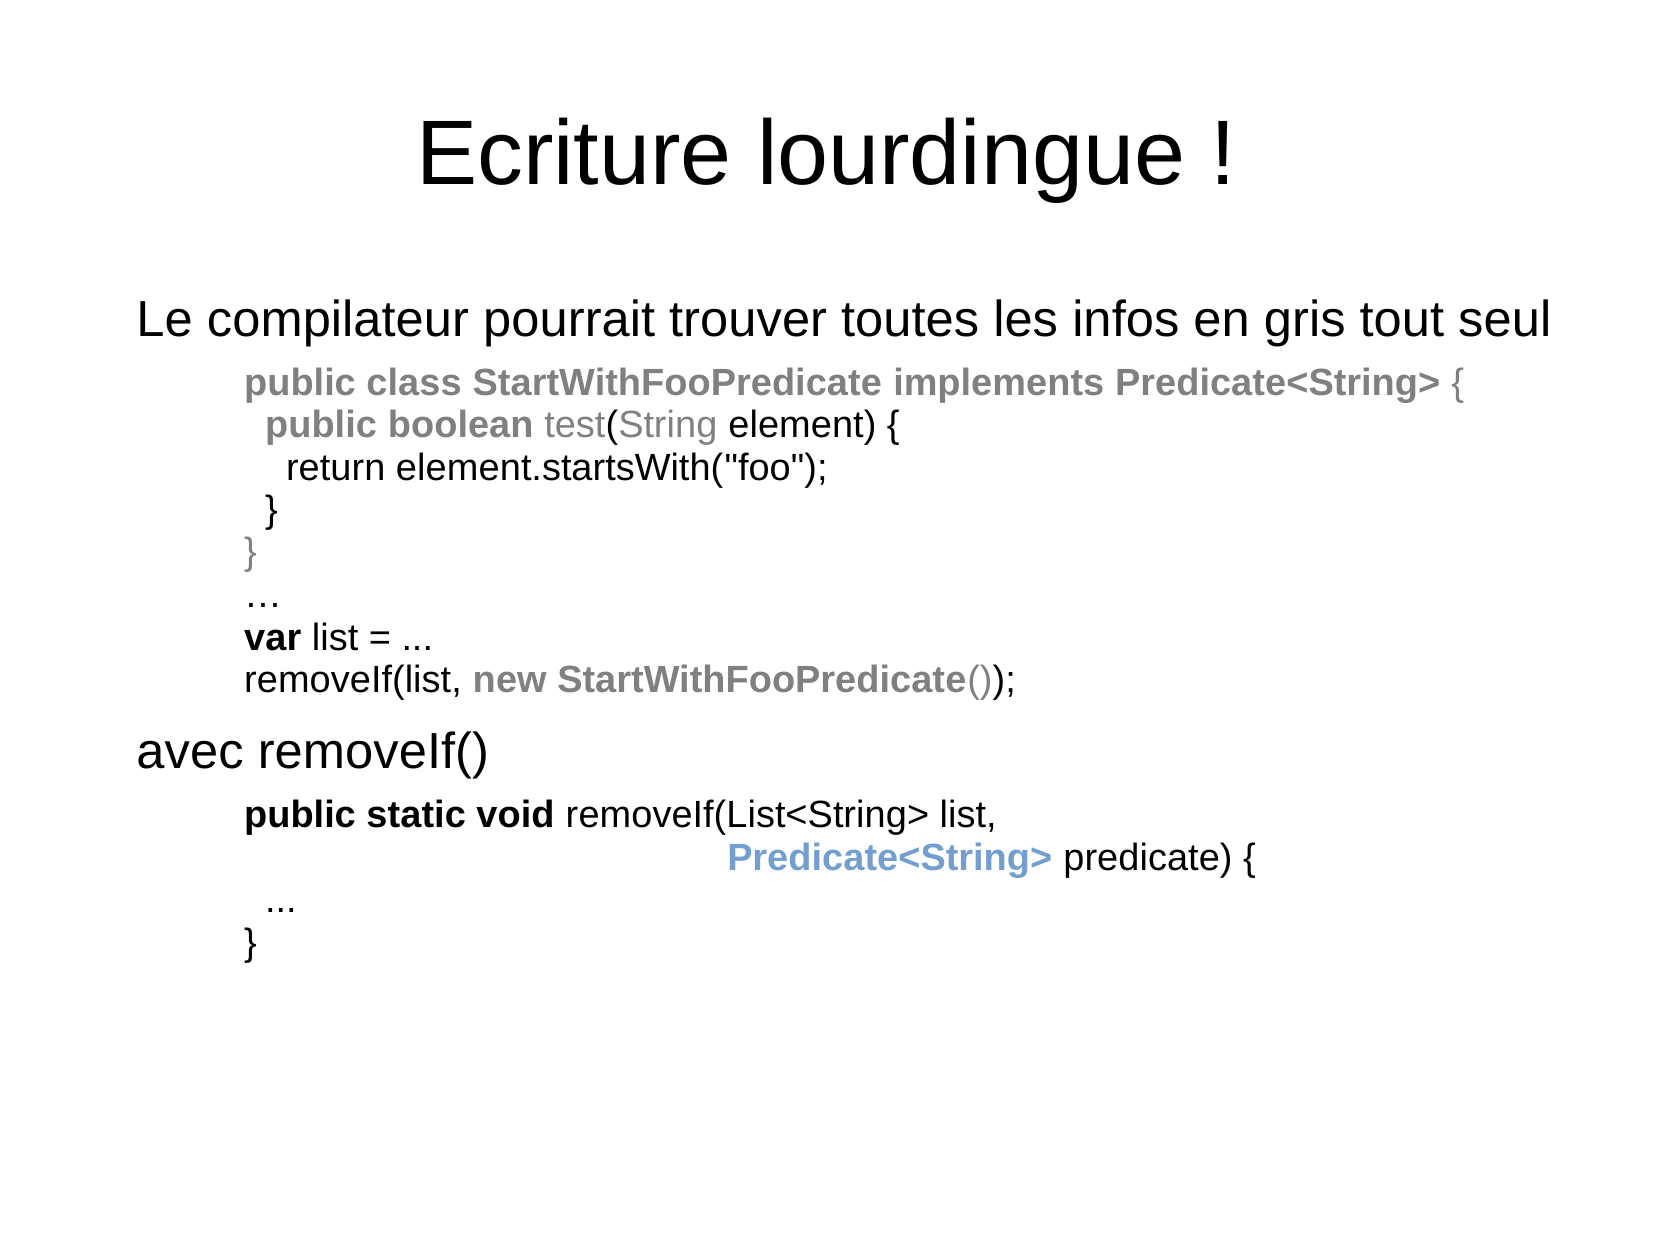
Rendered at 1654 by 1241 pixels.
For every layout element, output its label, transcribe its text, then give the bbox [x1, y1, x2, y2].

title Ecriture lourdingue ! [82, 49, 1571, 257]
list Le compilateur pourrait trouver toutes les infos en gris tout seul public class StartWithFooPredicate implements Predicate<String> { public boolean test(String element) { return element.startsWith("foo"); } } … var list = ... removeIf(list, new StartWithFooPredicate()); avec removeIf() public static void removeIf(List<String> list, Predicate<String> predicate) { ... } [82, 290, 1571, 1021]
